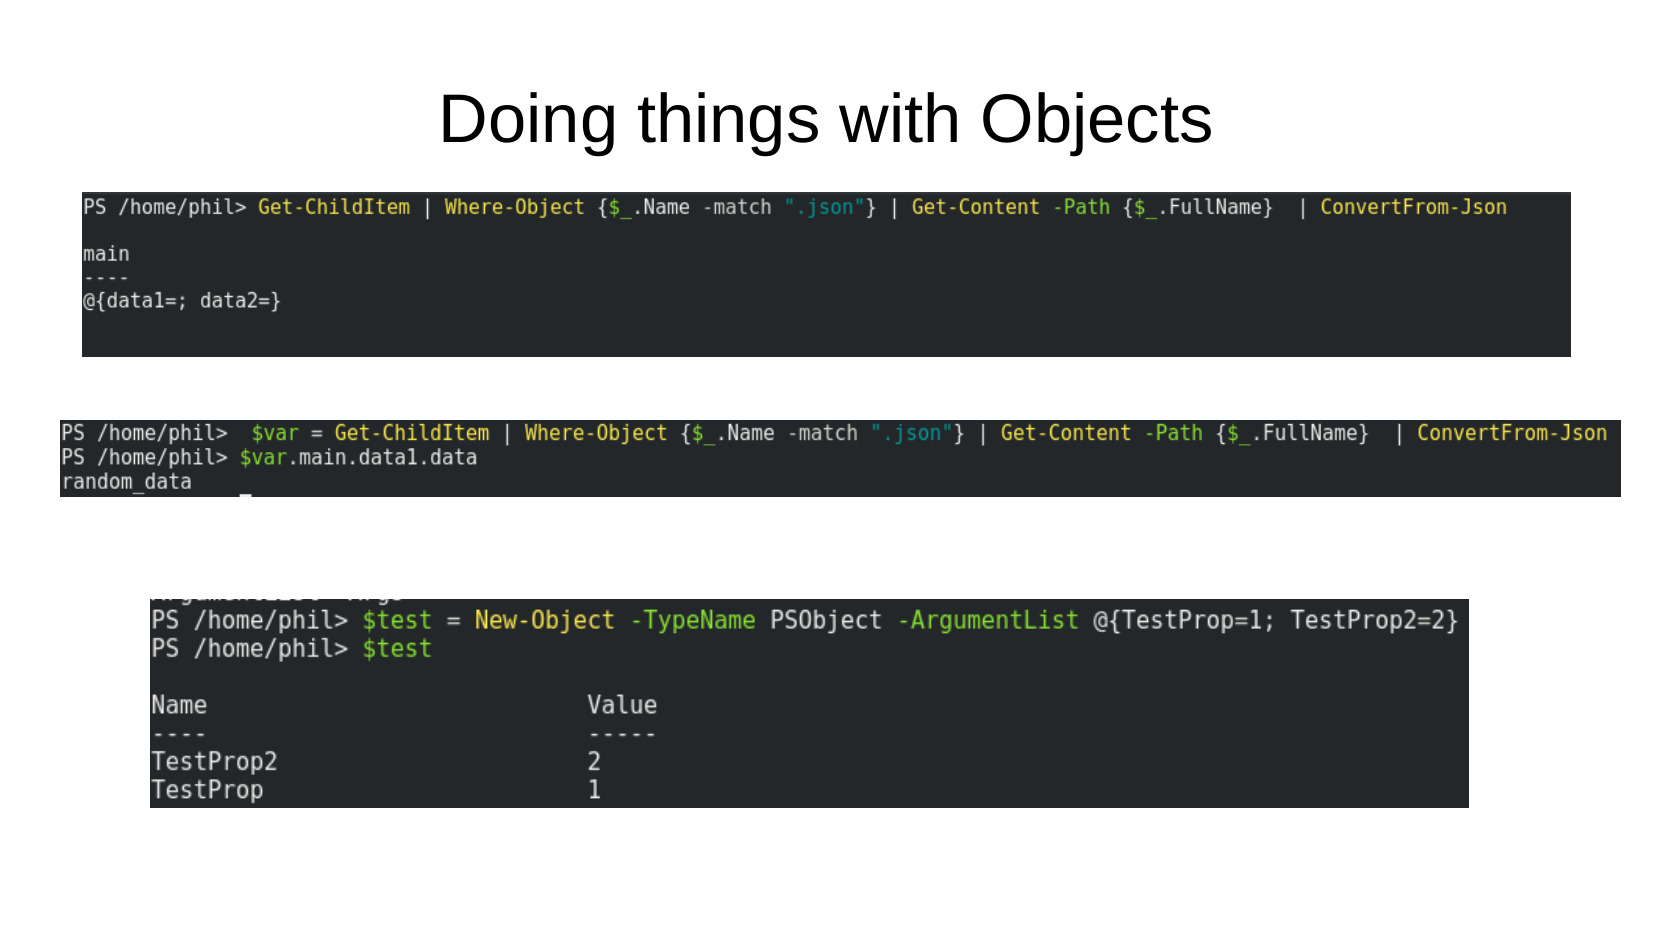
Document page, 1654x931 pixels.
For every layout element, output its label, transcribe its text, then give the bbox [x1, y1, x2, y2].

title Doing things with Objects [82, 37, 1571, 192]
picture [82, 192, 1571, 357]
picture [60, 420, 1621, 497]
picture [150, 599, 1469, 808]
